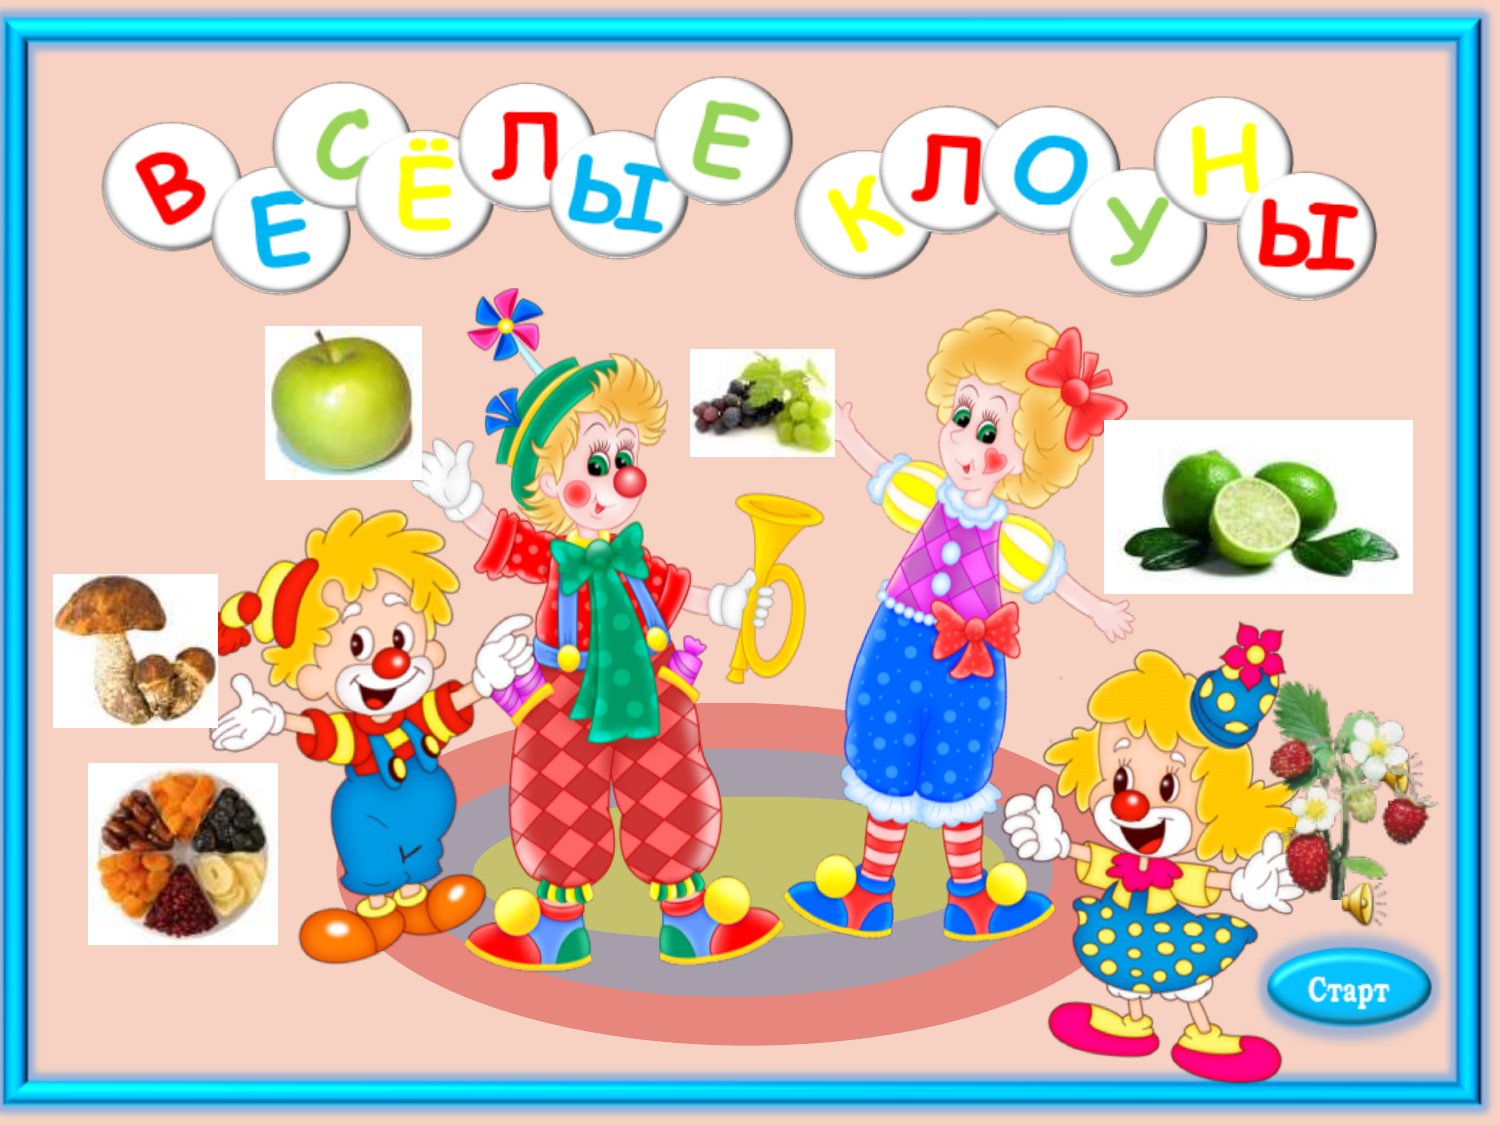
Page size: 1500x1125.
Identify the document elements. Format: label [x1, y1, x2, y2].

picture [0, 0, 1500, 1125]
text_box [444, 945, 936, 1046]
